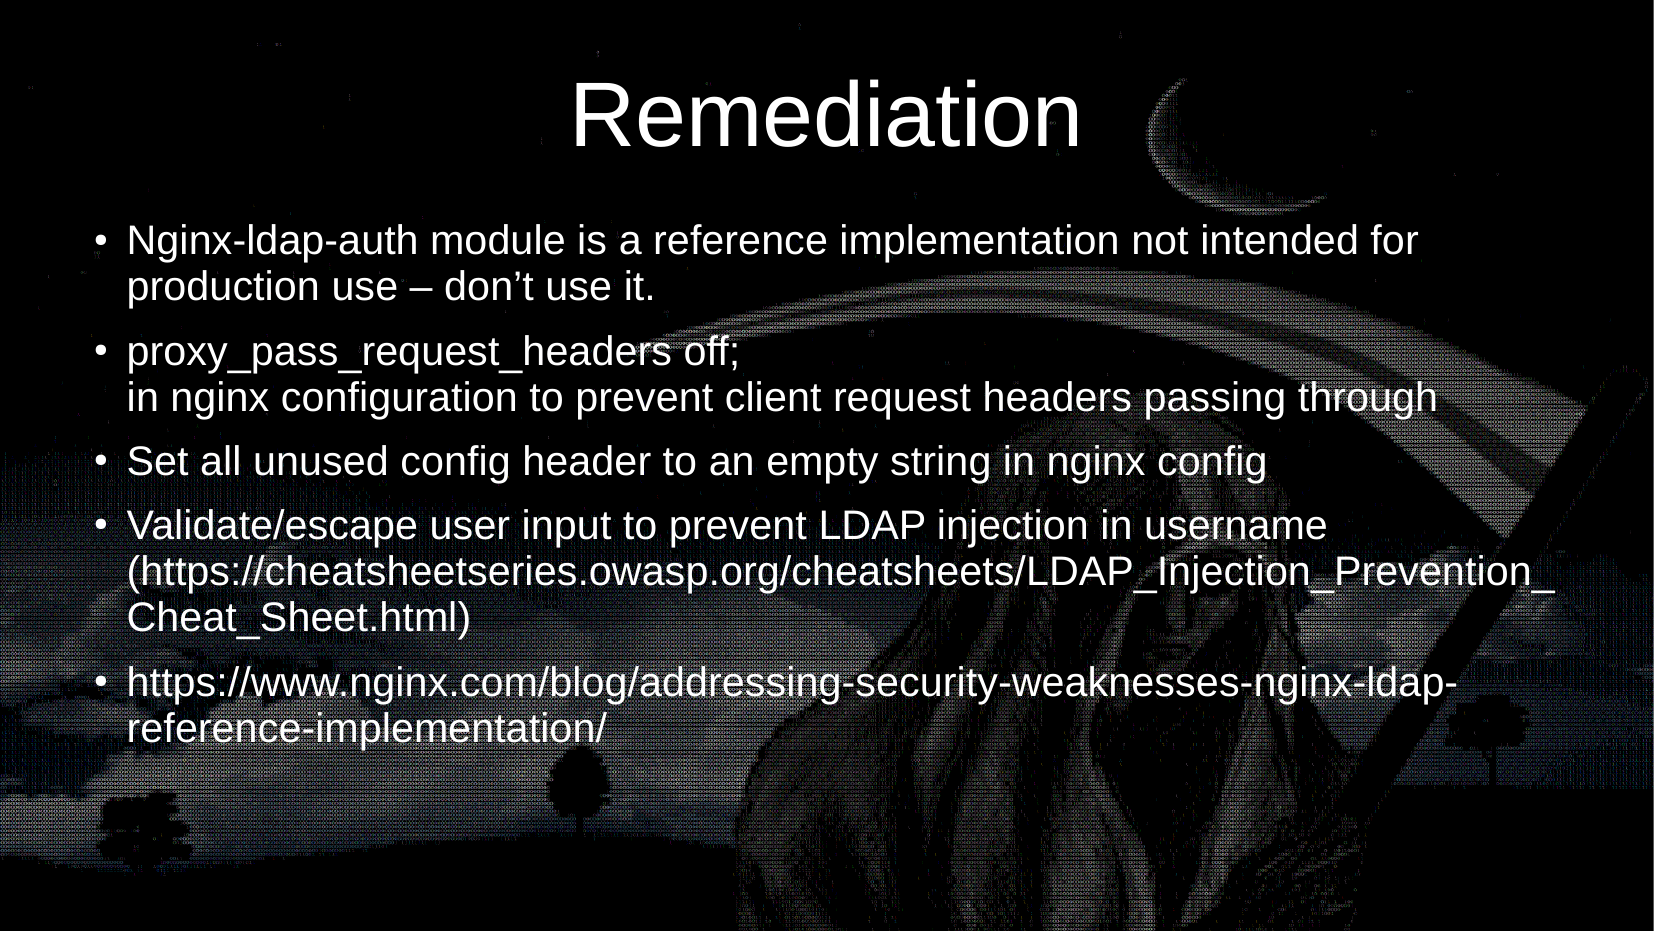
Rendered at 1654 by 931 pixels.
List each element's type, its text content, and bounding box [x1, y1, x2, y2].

picture [0, 0, 1654, 931]
list Nginx-ldap-auth module is a reference implementation not intended for production use – don’t use it. proxy_pass_request_headers off; in nginx configuration to prevent client request headers passing through Set all unused config header to an empty string in nginx config Validate/escape user input to prevent LDAP injection in username (https://cheatsheetseries.owasp.org/cheatsheets/LDAP_Injection_Prevention_Cheat_Sheet.html) https://www.nginx.com/blog/addressing-security-weaknesses-nginx-ldap-reference-implementation/ [82, 217, 1571, 758]
title Remediation [82, 37, 1571, 193]
